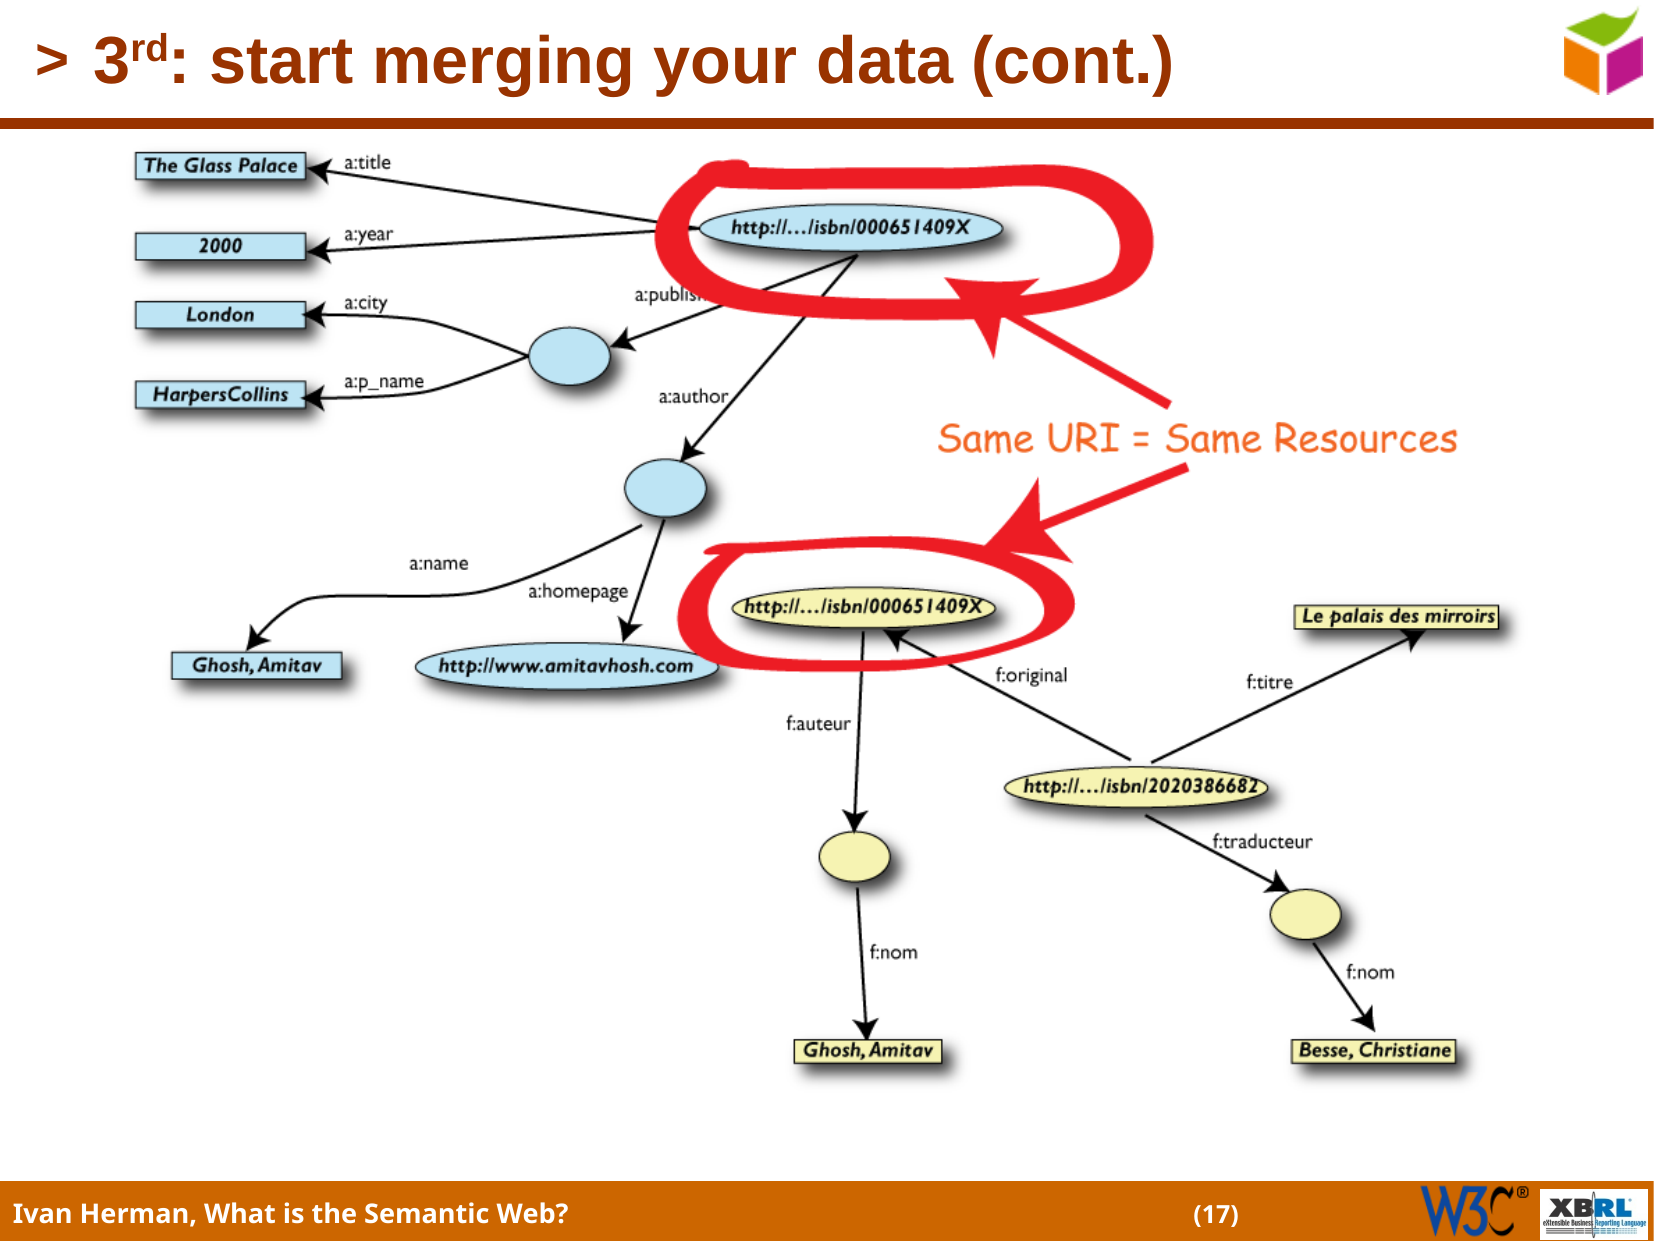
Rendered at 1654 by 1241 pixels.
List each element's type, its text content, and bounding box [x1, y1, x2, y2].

title 3rd: start merging your data (cont.) [93, 0, 1493, 119]
picture [1417, 1183, 1533, 1240]
picture [1540, 1189, 1648, 1240]
picture [123, 141, 1530, 1096]
picture [1564, 5, 1643, 95]
